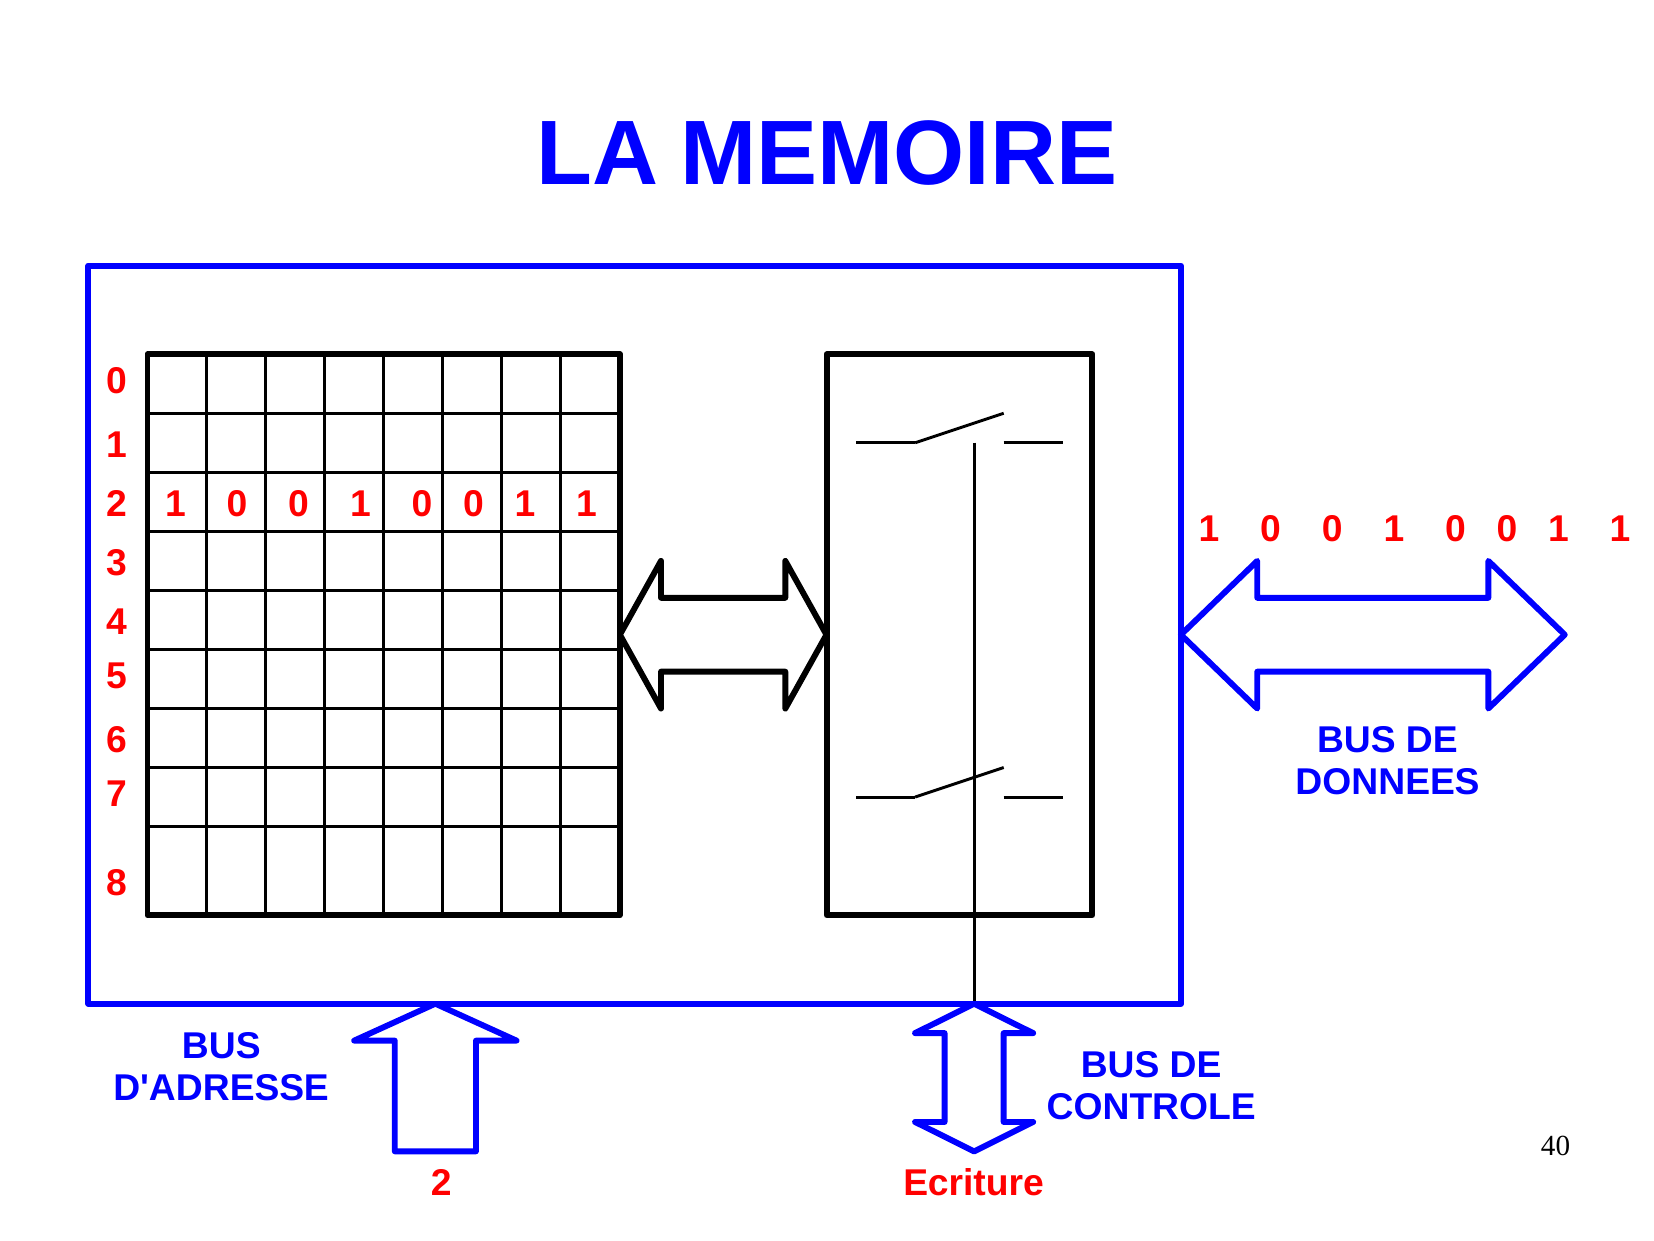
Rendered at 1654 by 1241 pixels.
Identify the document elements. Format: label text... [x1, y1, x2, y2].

text_box 5 [88, 644, 148, 708]
text_box 1 0 0 1 0 0 1 1 [1180, 496, 1654, 640]
text_box BUS D'ADRESSE [88, 1014, 355, 1202]
text_box 1 [88, 414, 148, 478]
text_box 2 [88, 478, 148, 531]
text_box 0 [88, 349, 148, 414]
text_box 7 [88, 762, 148, 827]
text_box 3 [88, 531, 148, 590]
text_box 6 [88, 708, 148, 762]
text_box 8 [88, 851, 148, 916]
text_box 2 [413, 1151, 473, 1216]
text_box Ecriture [885, 1151, 1063, 1241]
text_box 4 [88, 590, 148, 644]
text_box BUS DE DONNEES [1210, 708, 1565, 875]
title LA MEMOIRE [0, 49, 1654, 257]
text_box BUS DE CONTROLE [974, 1033, 1329, 1178]
text_box 1 0 0 1 0 0 1 1 [148, 472, 650, 615]
